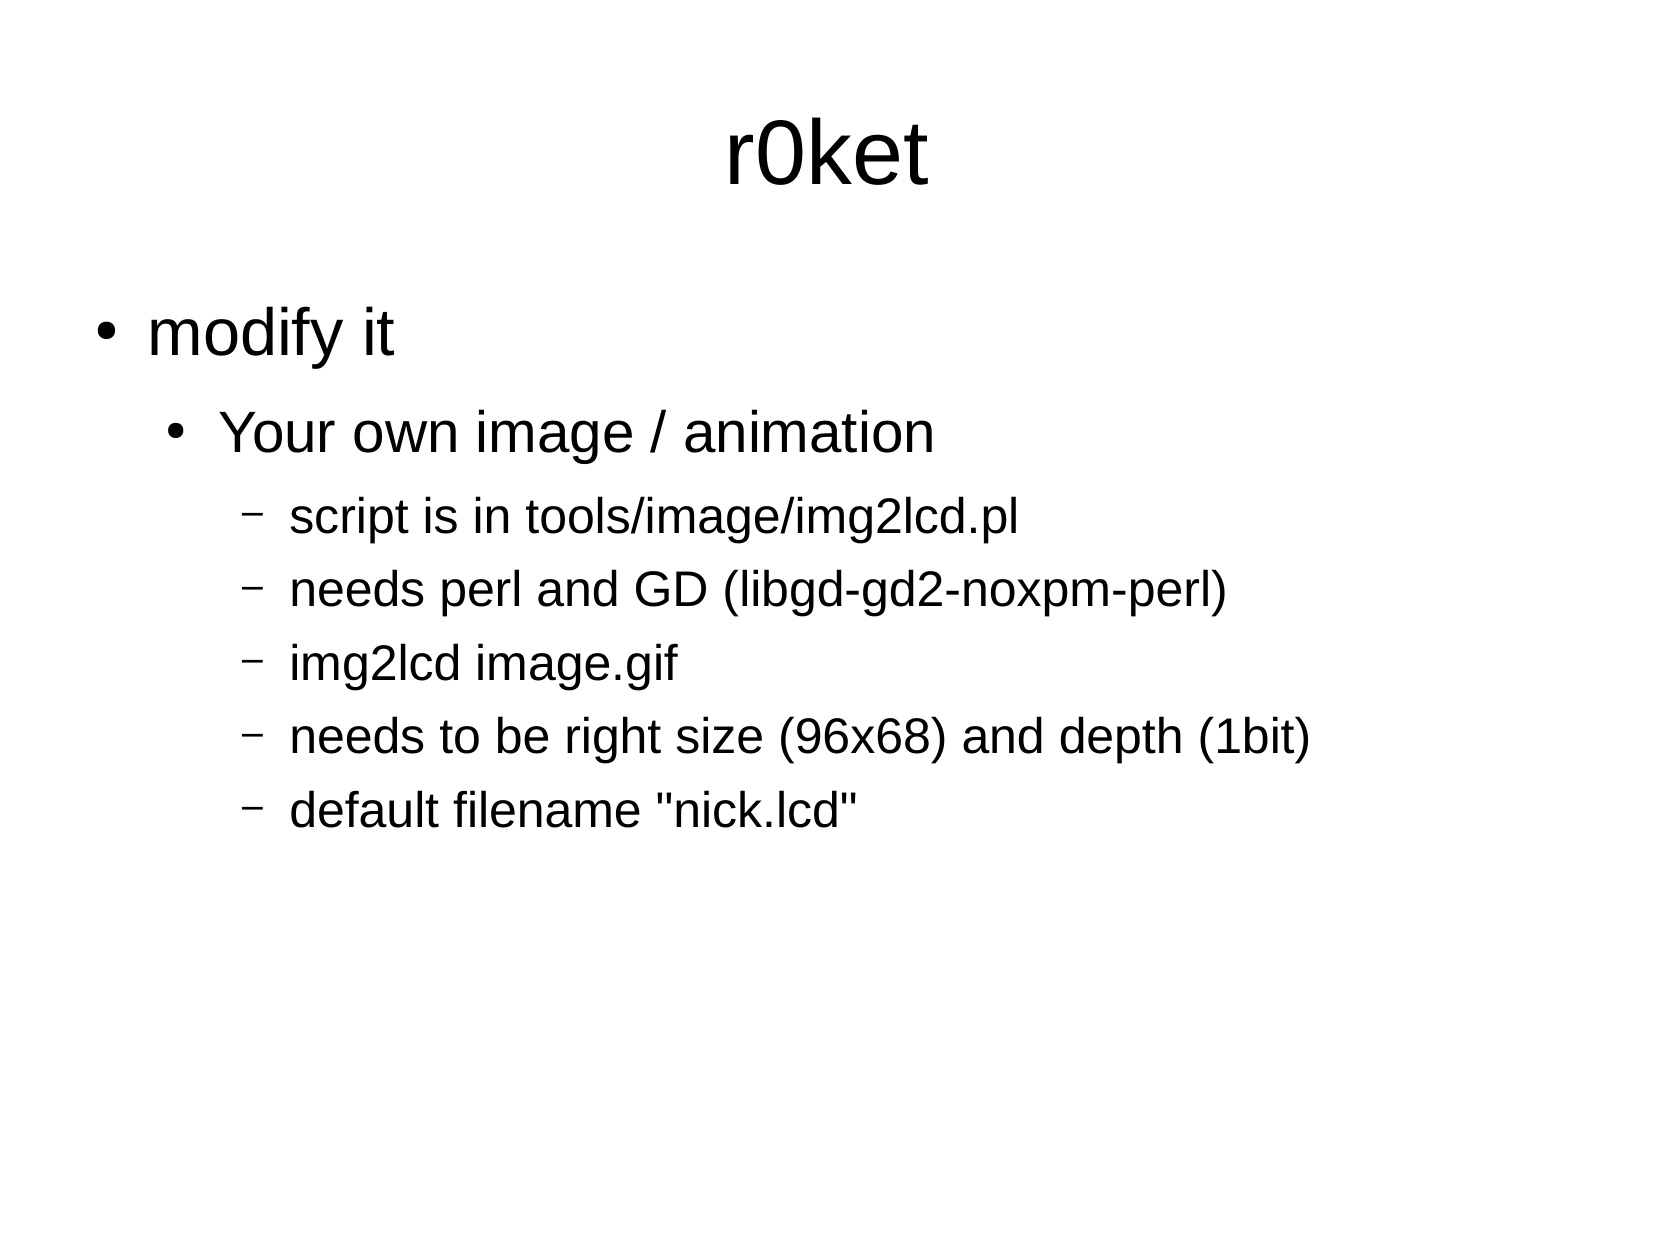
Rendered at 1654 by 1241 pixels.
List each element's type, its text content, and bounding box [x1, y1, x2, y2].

title r0ket [82, 49, 1571, 257]
list modify it Your own image / animation script is in tools/image/img2lcd.pl needs perl and GD (libgd-gd2-noxpm-perl) img2lcd image.gif needs to be right size (96x68) and depth (1bit) default filename "nick.lcd" [76, 295, 1565, 1114]
